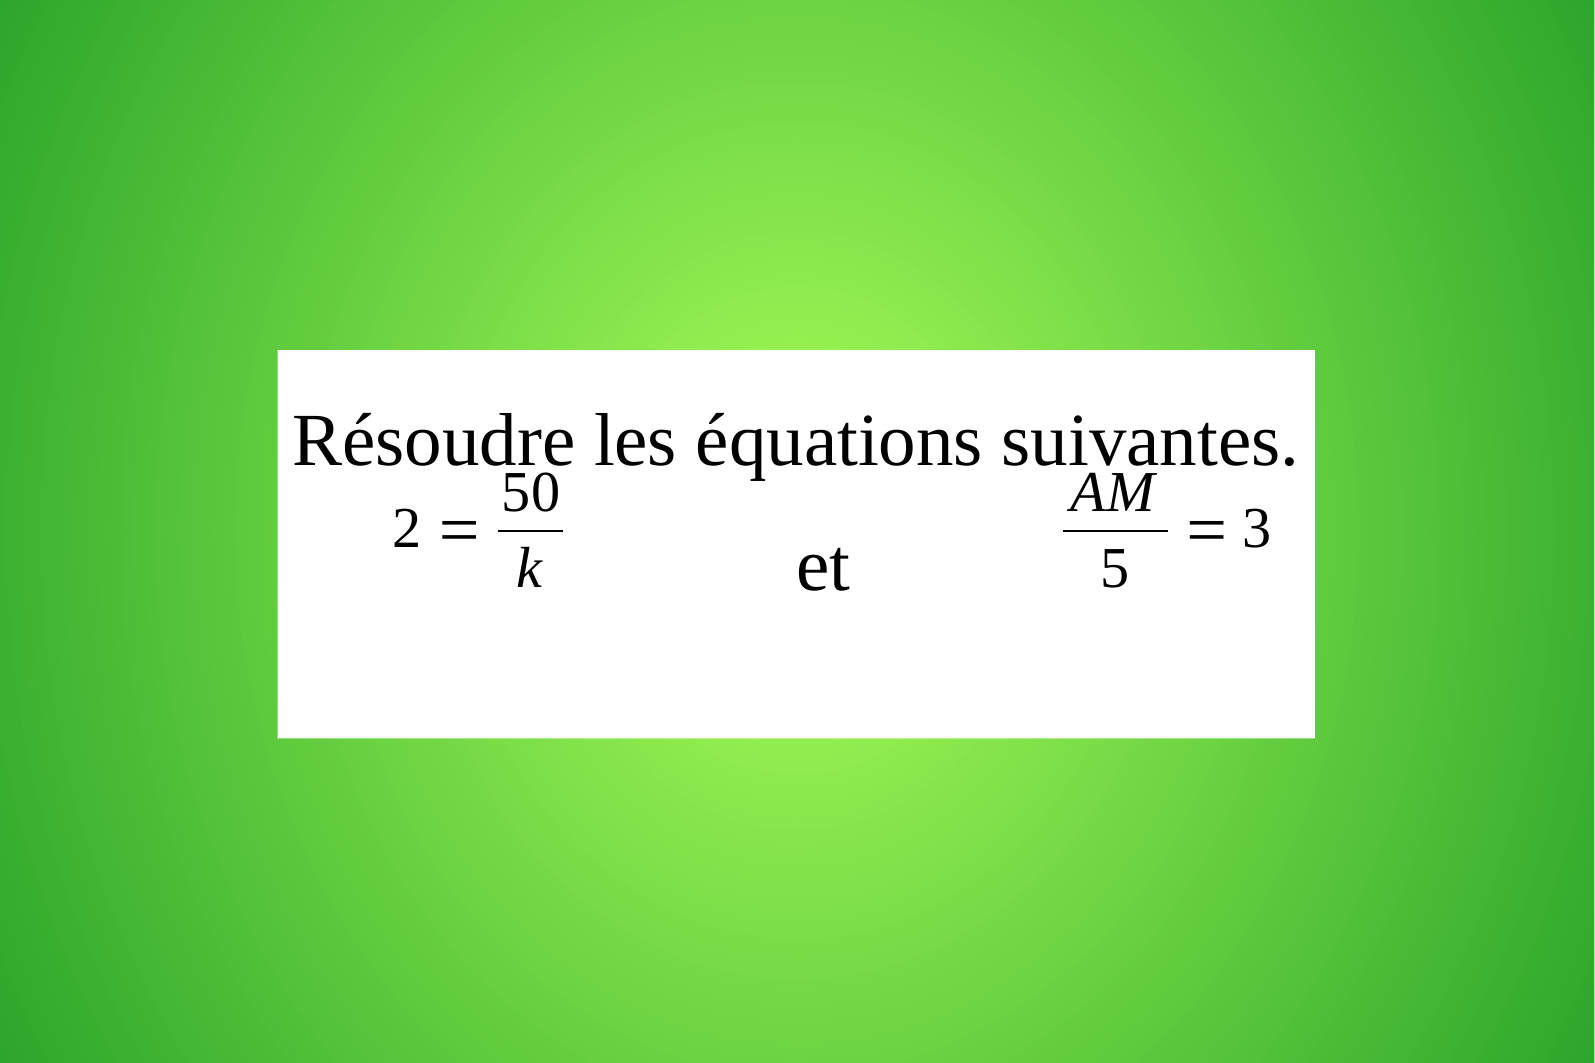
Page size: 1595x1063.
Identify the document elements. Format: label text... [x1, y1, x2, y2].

picture [0, 0, 1595, 1063]
chart [377, 460, 580, 602]
chart [1045, 460, 1285, 602]
text_box Résoudre les équations suivantes. et [277, 350, 1315, 697]
